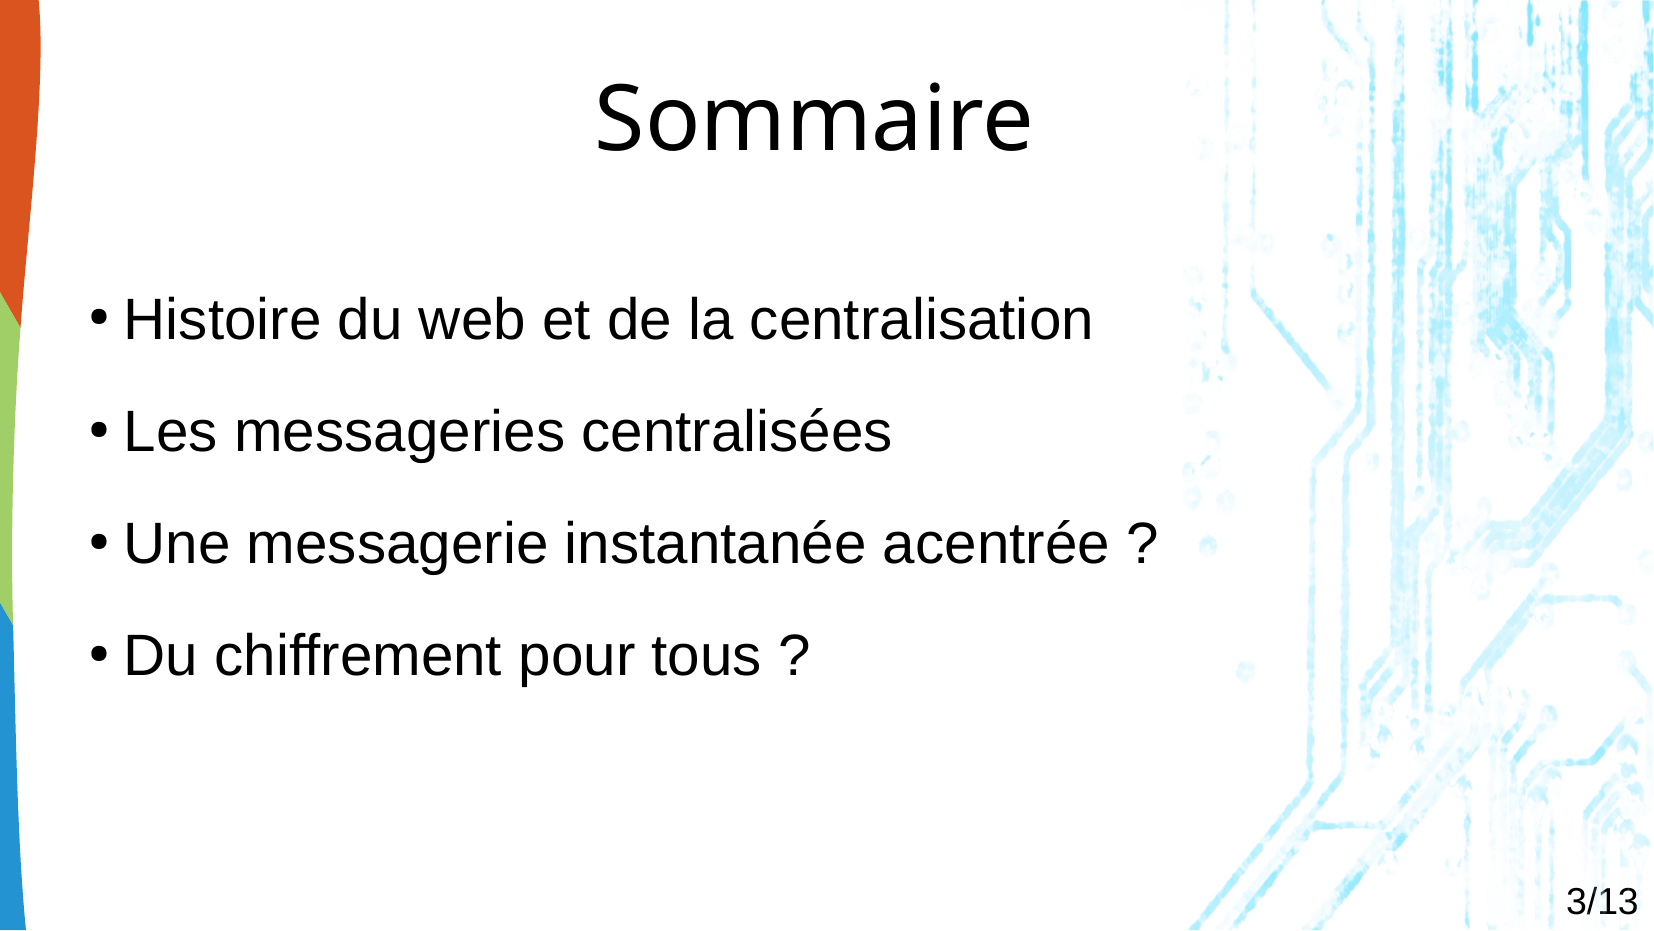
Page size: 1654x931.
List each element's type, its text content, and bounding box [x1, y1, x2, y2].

picture [1183, 1, 1654, 931]
subtitle Histoire du web et de la centralisation Les messageries centralisées Une messagerie instantanée acentrée ? Du chiffrement pour tous ? [88, 217, 1577, 757]
title Sommaire [59, 37, 1571, 193]
